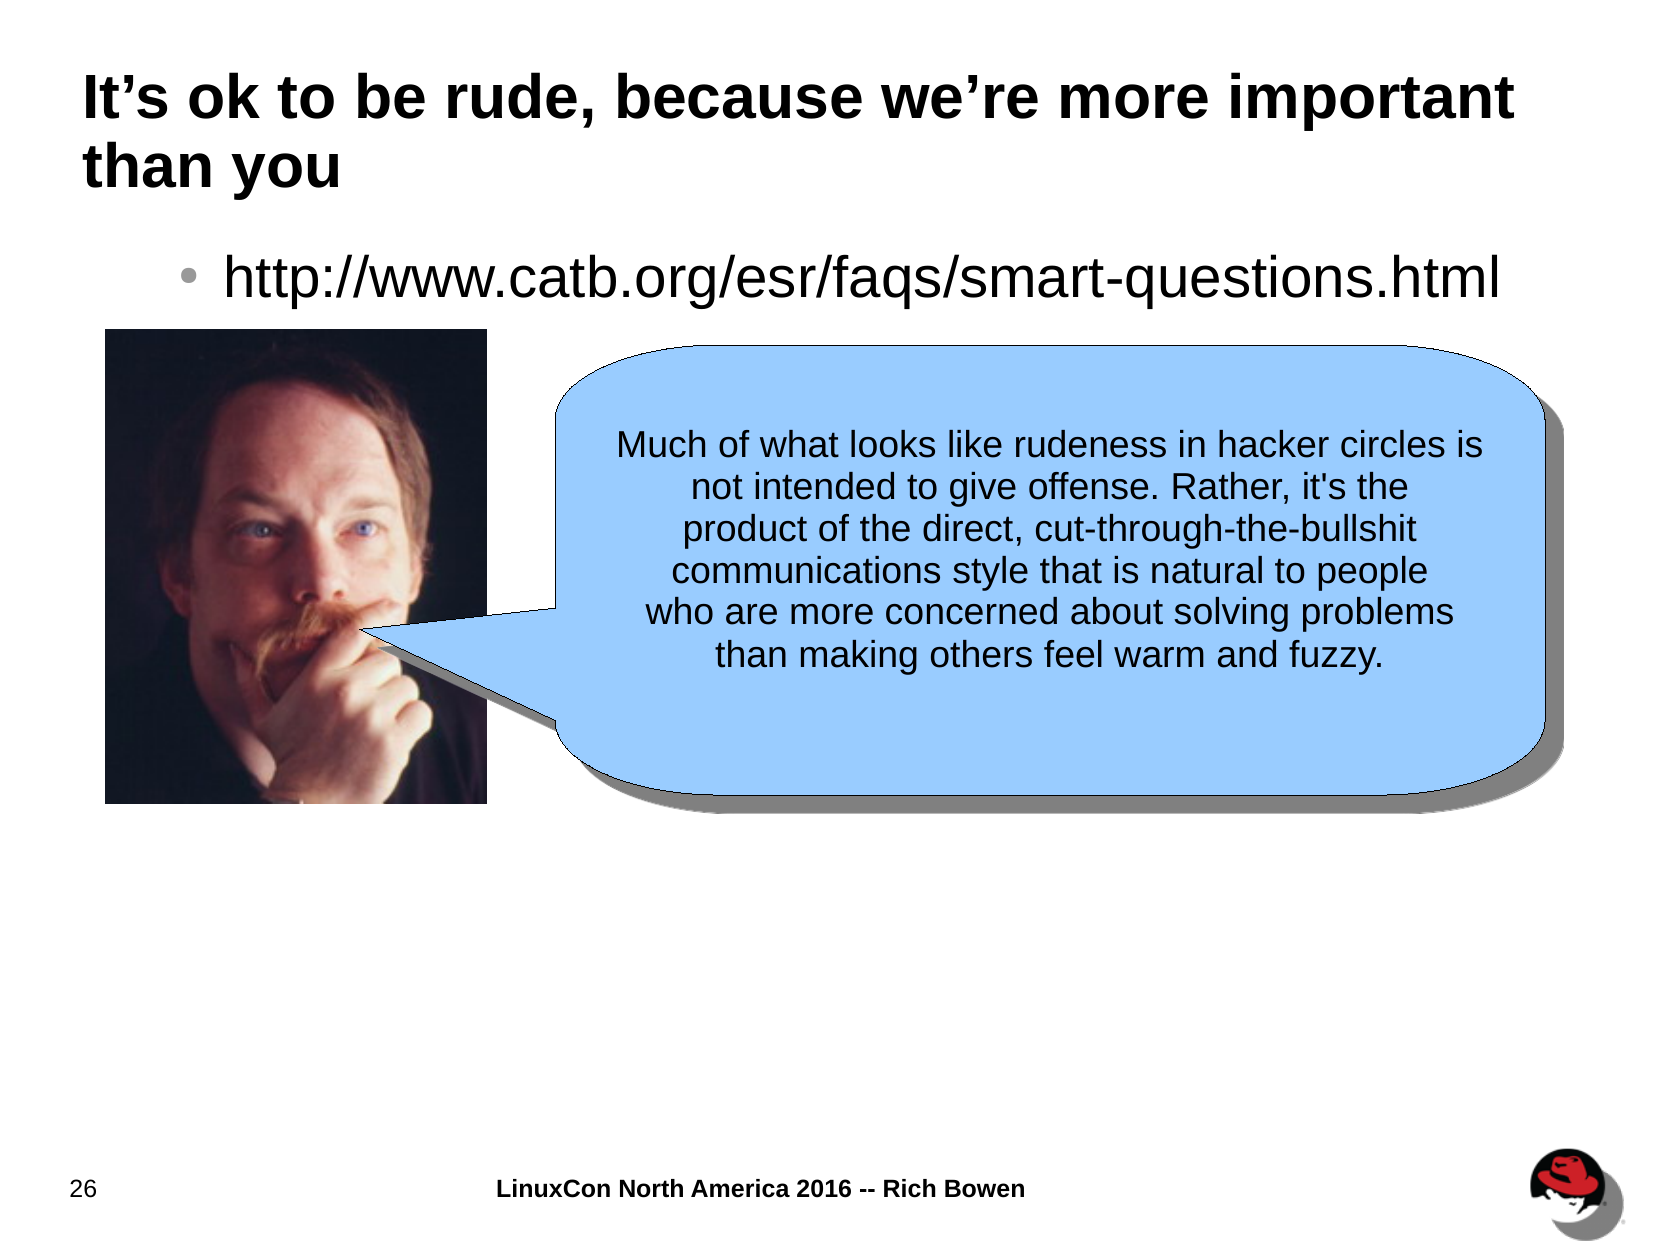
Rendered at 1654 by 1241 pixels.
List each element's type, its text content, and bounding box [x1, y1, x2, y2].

list http://www.catb.org/esr/faqs/smart-questions.html [86, 244, 1576, 1039]
picture [105, 329, 487, 804]
text_box Much of what looks like rudeness in hacker circles is not intended to give offense. Rather, it's the product of the direct, cut-through-the-bullshit communications style that is natural to people who are more concerned about solving problems than making others feel warm and fuzzy. [359, 345, 1546, 796]
picture [1529, 1146, 1613, 1224]
title It’s ok to be rude, because we’re more important than you [82, 37, 1571, 226]
